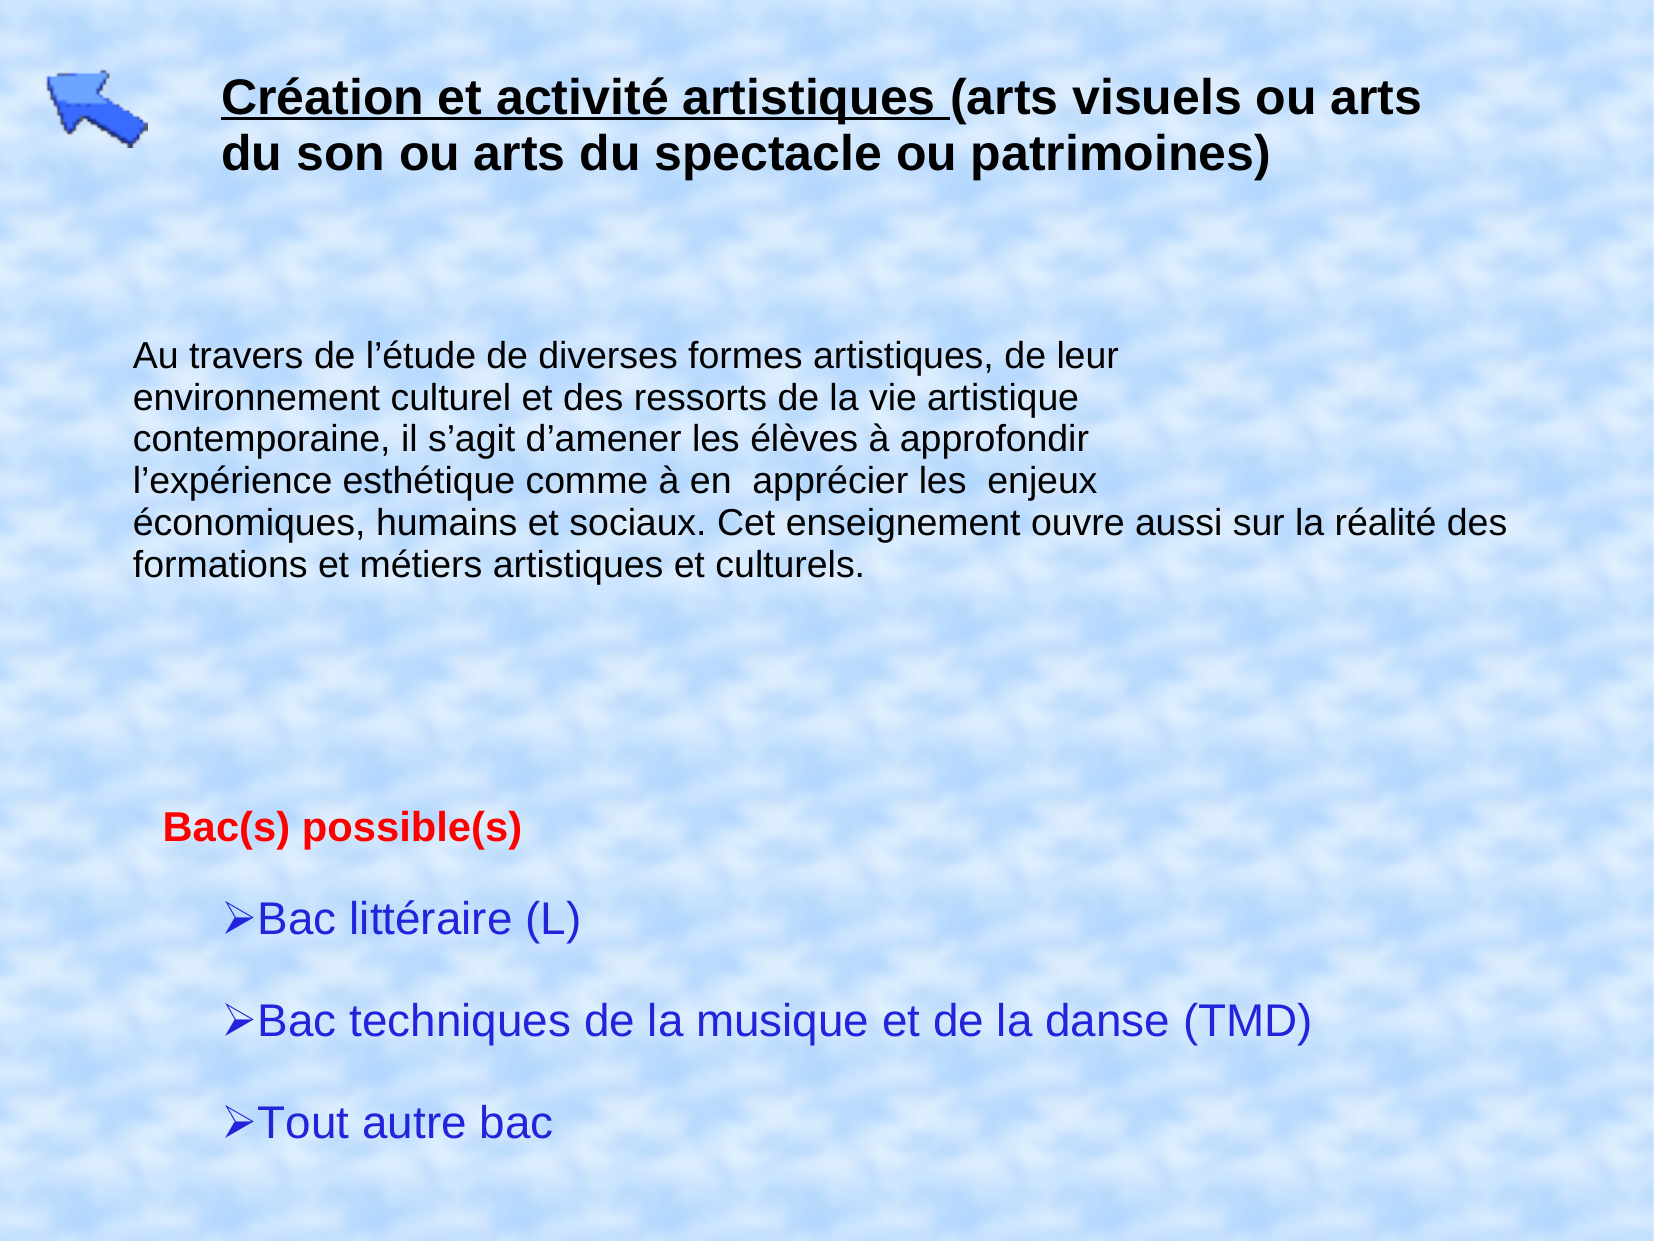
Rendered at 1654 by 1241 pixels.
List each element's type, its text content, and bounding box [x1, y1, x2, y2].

text_box Création et activité artistiques (arts visuels ou arts du son ou arts du spectacle ou patrimoines) [206, 59, 1477, 189]
text_box Au travers de l’étude de diverses formes artistiques, de leur environnement culturel et des ressorts de la vie artistique contemporaine, il s’agit d’amener les élèves à approfondir l’expérience esthétique comme à en apprécier les enjeux économiques, humains et sociaux. Cet enseignement ouvre aussi sur la réalité des formations et métiers artistiques et culturels. [118, 324, 1536, 768]
picture [0, 0, 1654, 1241]
text_box Bac(s) possible(s) [147, 797, 538, 859]
text_box Bac littéraire (L) Bac techniques de la musique et de la danse (TMD) Tout autre bac [206, 885, 1625, 1212]
